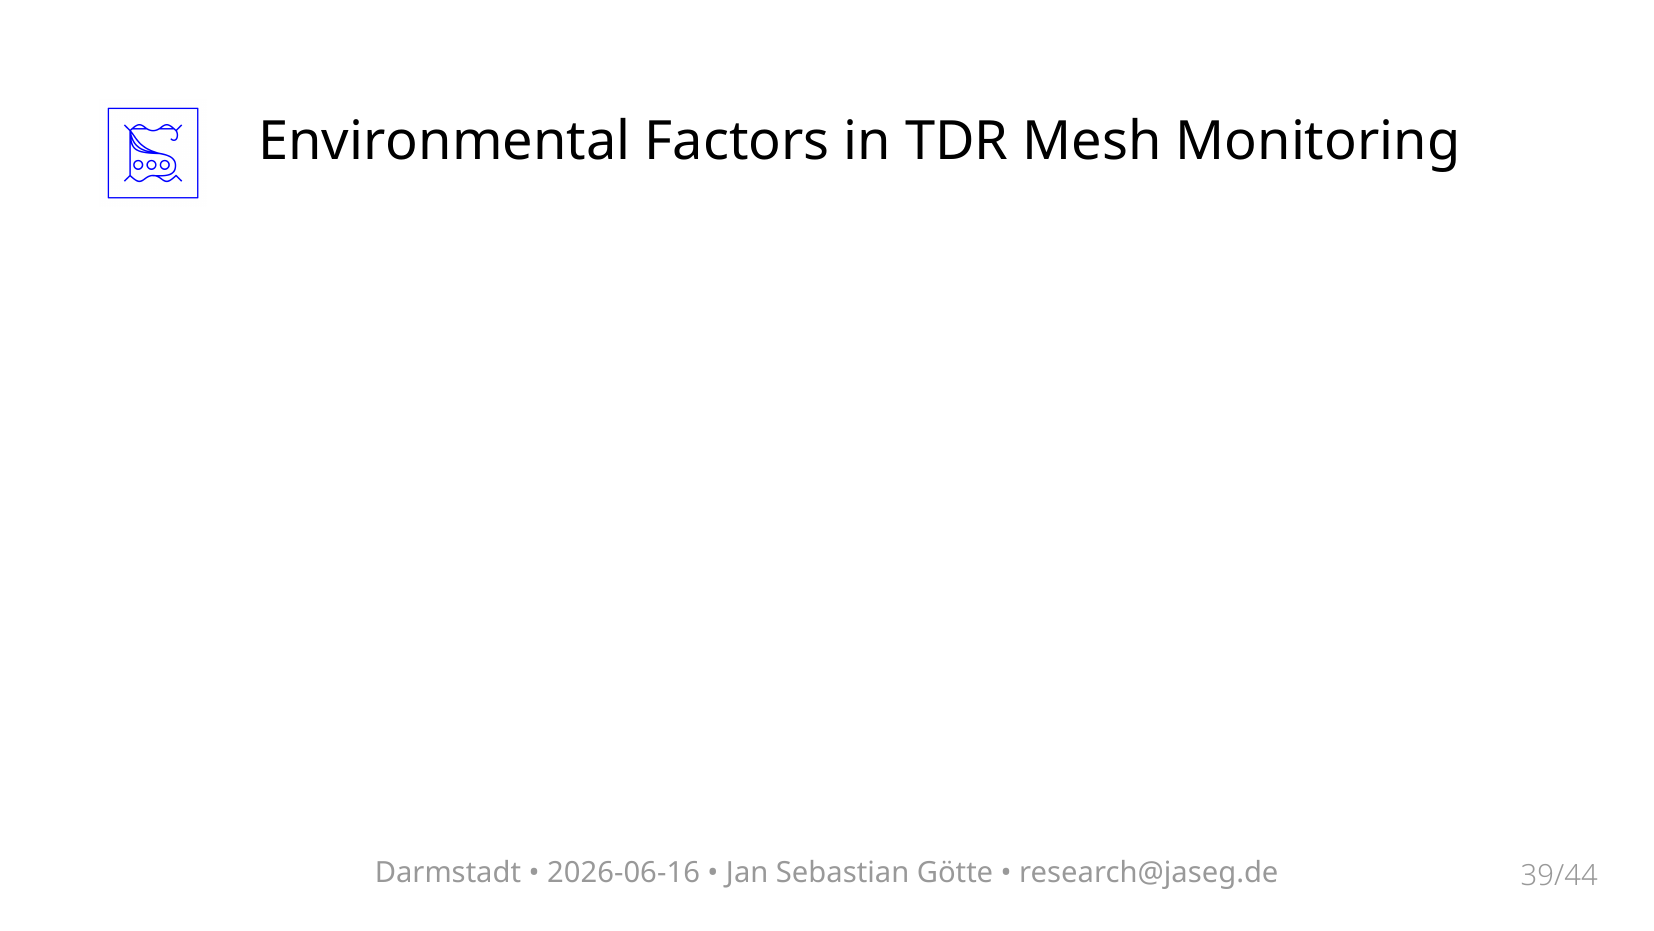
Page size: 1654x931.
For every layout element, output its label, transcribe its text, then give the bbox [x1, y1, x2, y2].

text_box Environmental Factors in TDR Mesh Monitoring [243, 93, 1543, 213]
picture [99, 99, 207, 207]
